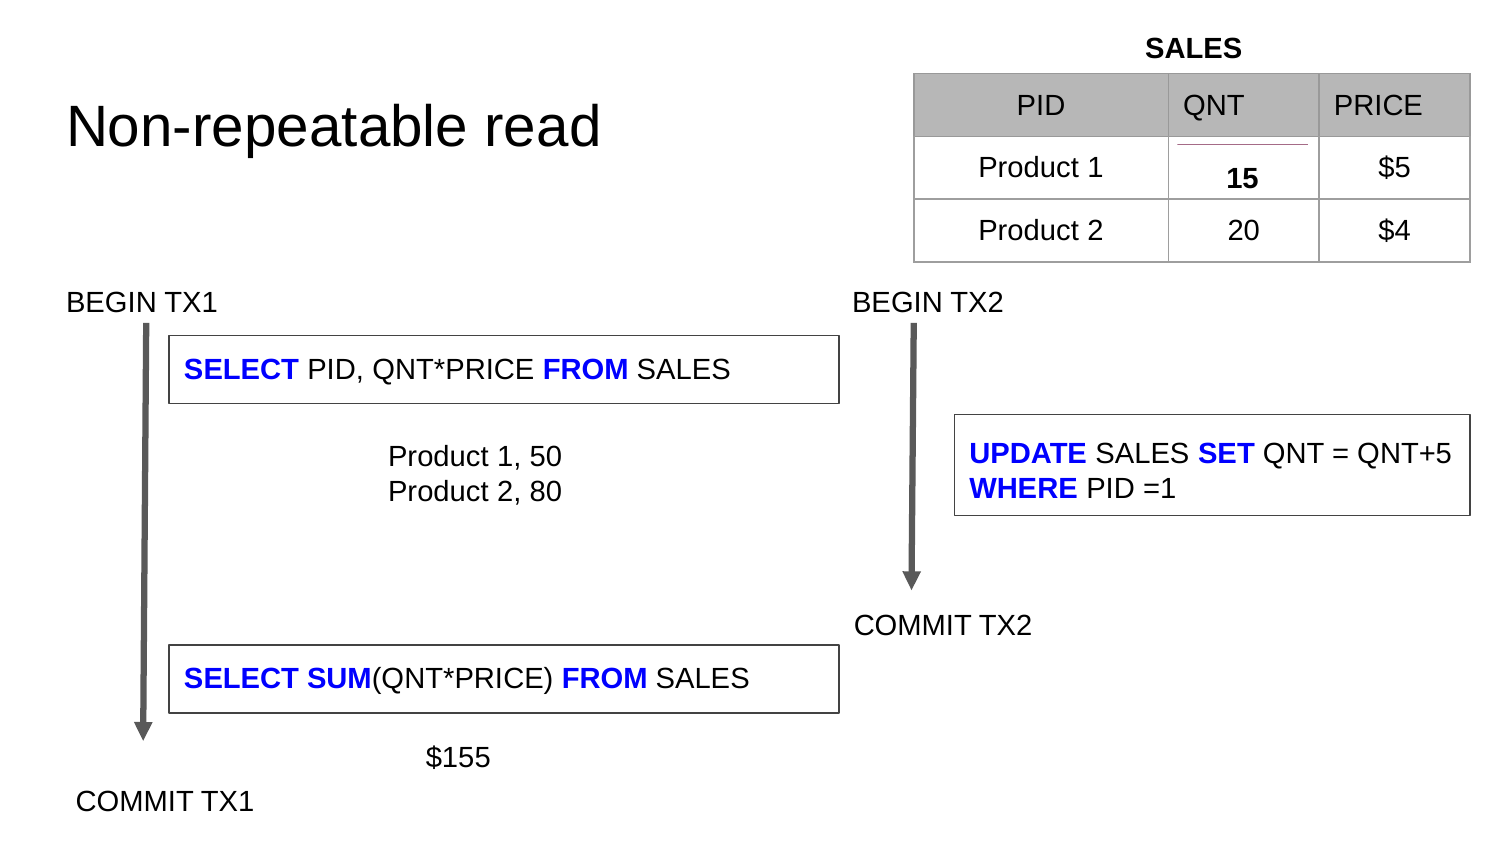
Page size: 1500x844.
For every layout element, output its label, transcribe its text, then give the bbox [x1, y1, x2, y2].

text_box $155 [410, 722, 542, 792]
table_cell Product 2 [915, 200, 1168, 261]
text_box 15 [1172, 144, 1313, 198]
title Non-repeatable read [51, 72, 624, 167]
table_header PRICE [1320, 74, 1469, 136]
text_box UPDATE SALES SET QNT = QNT+5 WHERE PID =1 [954, 414, 1471, 516]
table_cell 10 [1169, 137, 1318, 198]
table_cell $4 [1320, 200, 1469, 261]
table_header PID [915, 74, 1168, 136]
table_cell Product 1 [915, 137, 1168, 198]
table_cell 20 [1169, 200, 1318, 261]
text_box COMMIT TX1 [60, 767, 278, 821]
text_box Product 1, 50 Product 2, 80 [373, 421, 579, 491]
table_cell $5 [1320, 137, 1469, 198]
text_box BEGIN TX1 [51, 267, 235, 322]
text_box COMMIT TX2 [838, 591, 1056, 645]
table_header QNT [1169, 74, 1318, 136]
text_box SALES [1130, 13, 1280, 68]
text_box SELECT PID, QNT*PRICE FROM SALES [168, 335, 839, 404]
text_box SELECT SUM(QNT*PRICE) FROM SALES [168, 644, 839, 714]
text_box BEGIN TX2 [837, 267, 1021, 322]
